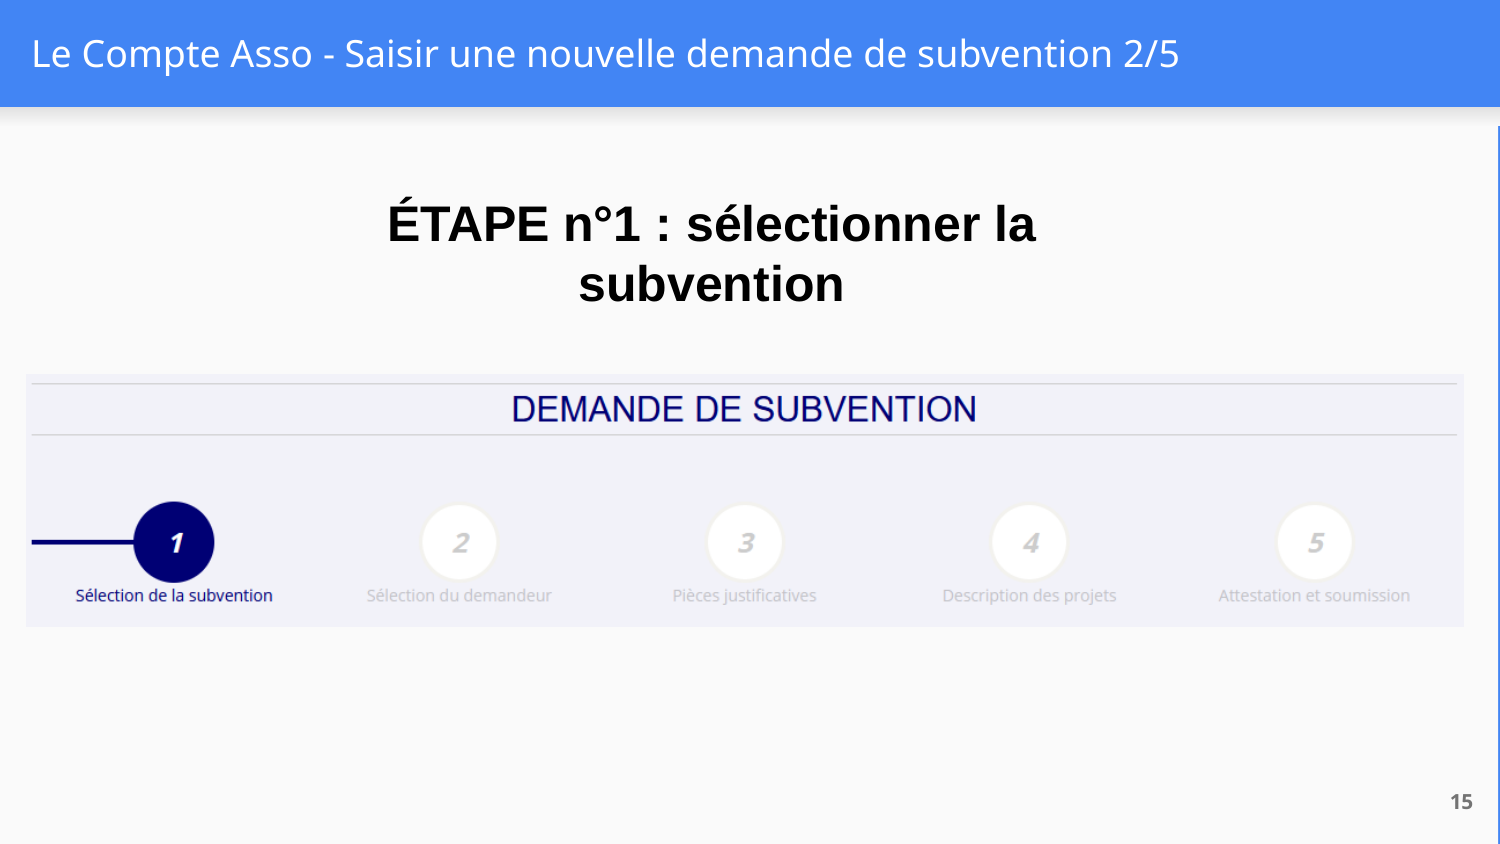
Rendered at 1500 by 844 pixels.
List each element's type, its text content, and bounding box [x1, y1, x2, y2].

picture [26, 374, 1464, 627]
title Le Compte Asso - Saisir une nouvelle demande de subvention 2/5 [16, 2, 1464, 102]
text_box ÉTAPE n°1 : sélectionner la subvention [300, 176, 1124, 354]
slide_number <numéro> [1398, 770, 1489, 835]
